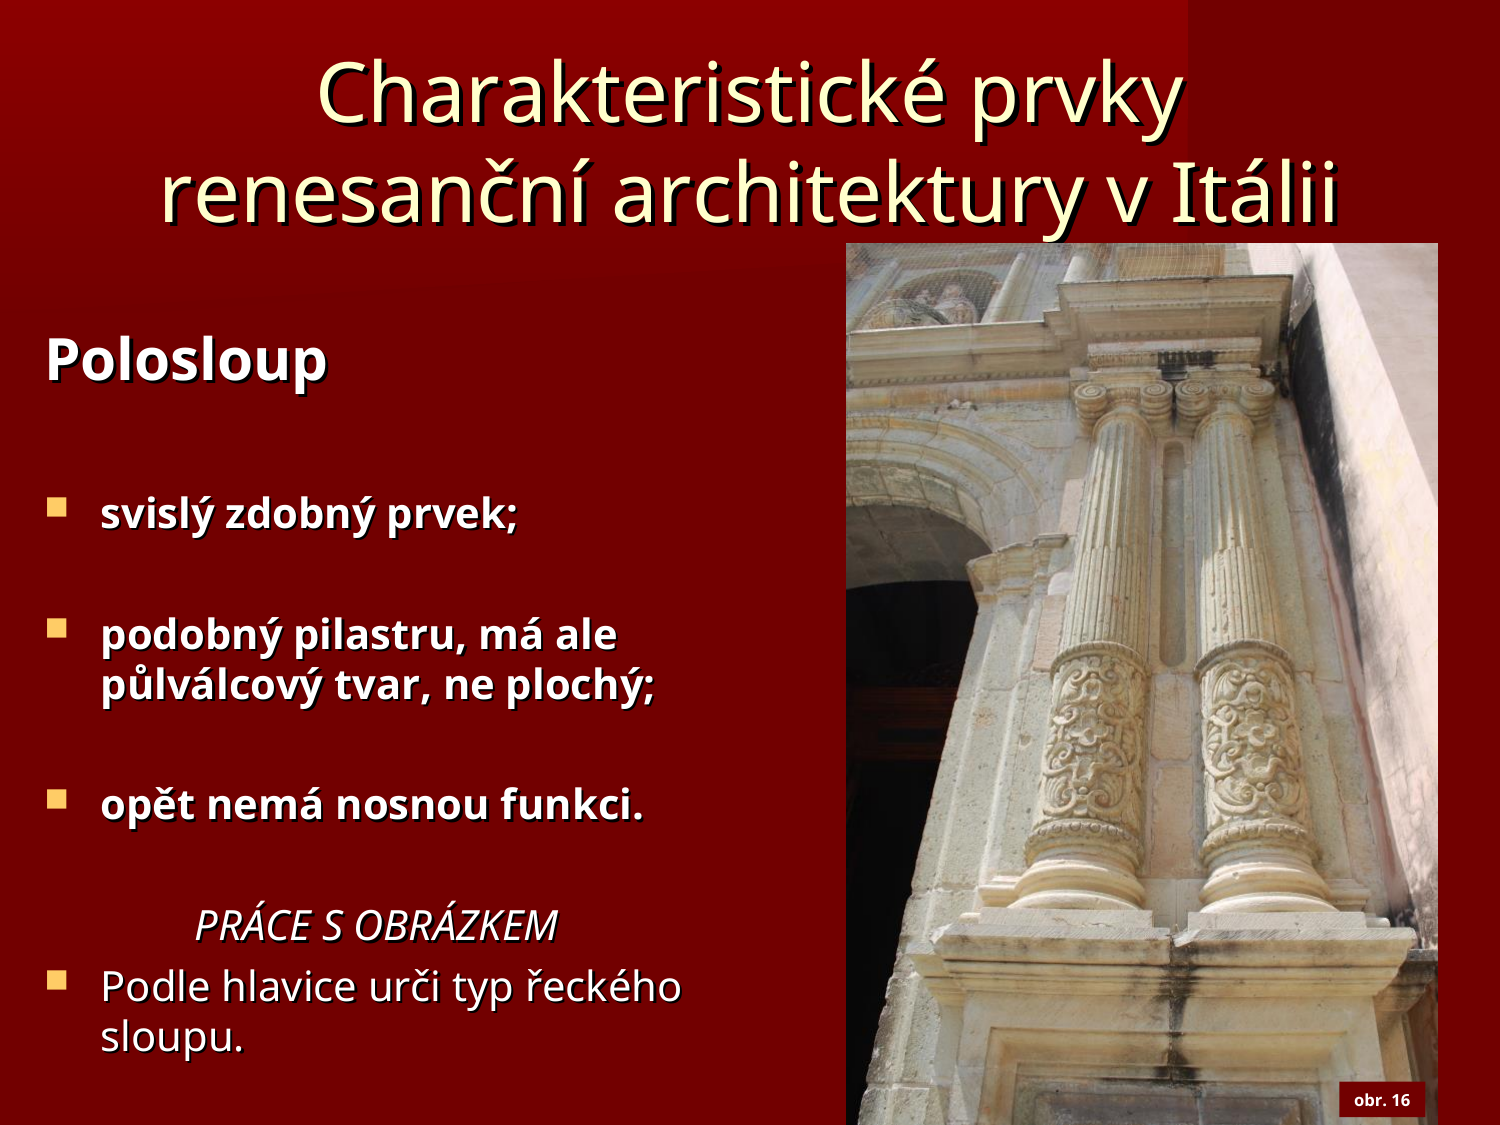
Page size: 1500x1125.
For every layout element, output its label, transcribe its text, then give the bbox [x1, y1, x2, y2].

text_box obr. 16 [1339, 1081, 1426, 1118]
list Polosloup svislý zdobný prvek; podobný pilastru, má ale půlválcový tvar, ne plochý; opět nemá nosnou funkci. PRÁCE S OBRÁZKEM Podle hlavice urči typ řeckého sloupu. [29, 314, 833, 1083]
title Charakteristické prvky renesanční architektury v Itálii [75, 31, 1426, 247]
text_box [846, 243, 1438, 1125]
